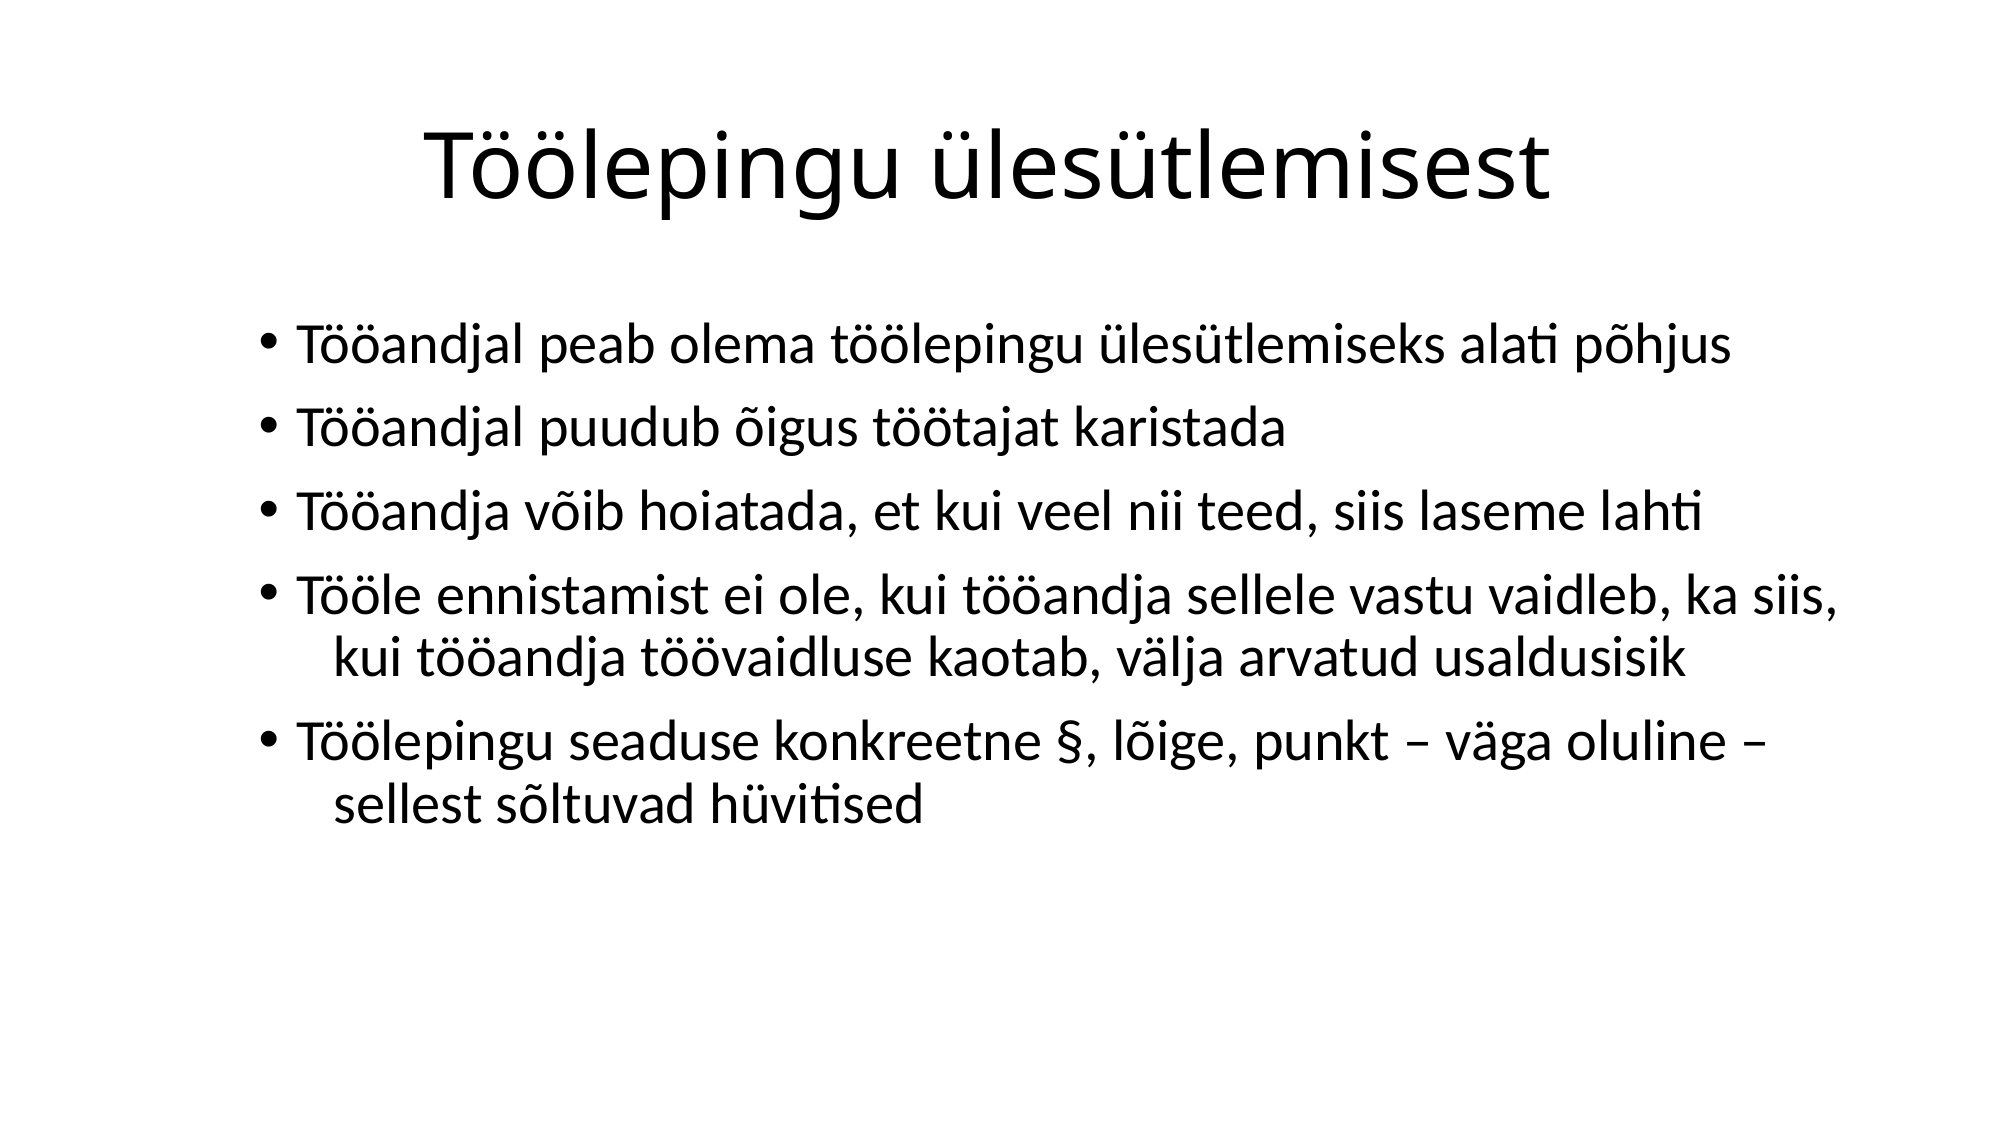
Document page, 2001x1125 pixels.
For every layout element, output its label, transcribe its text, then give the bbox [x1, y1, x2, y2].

list Tööandjal peab olema töölepingu ülesütlemiseks alati põhjus Tööandjal puudub õigus töötajat karistada Tööandja võib hoiatada, et kui veel nii teed, siis laseme lahti Tööle ennistamist ei ole, kui tööandja sellele vastu vaidleb, ka siis, kui tööandja töövaidluse kaotab, välja arvatud usaldusisik Töölepingu seaduse konkreetne §, lõige, punkt – väga oluline – sellest sõltuvad hüvitised [243, 305, 1887, 1070]
title Töölepingu ülesütlemisest [137, 59, 1863, 278]
